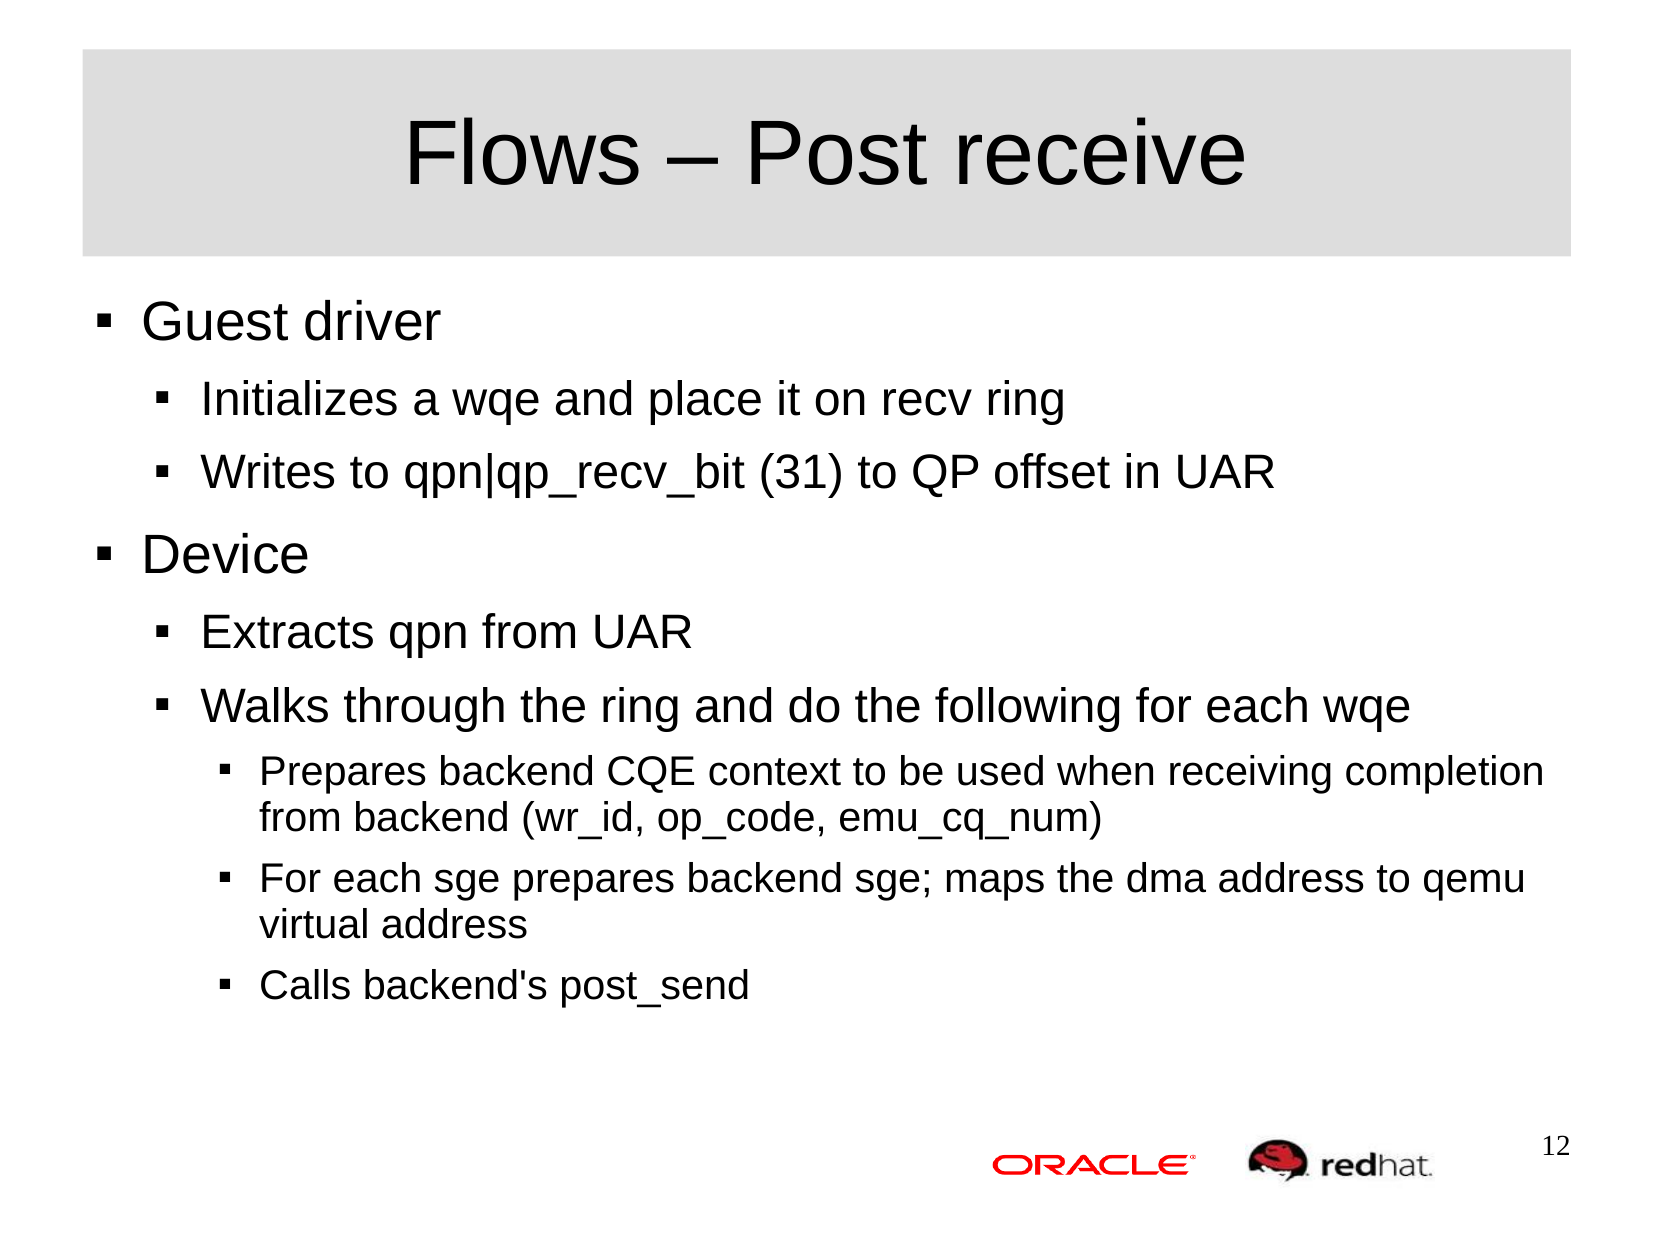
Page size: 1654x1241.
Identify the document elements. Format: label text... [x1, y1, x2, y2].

picture [975, 1117, 1213, 1212]
list Guest driver Initializes a wqe and place it on recv ring Writes to qpn|qp_recv_bit (31) to QP offset in UAR Device Extracts qpn from UAR Walks through the ring and do the following for each wqe Prepares backend CQE context to be used when receiving completion from backend (wr_id, op_code, emu_cq_num) For each sge prepares backend sge; maps the dma address to qemu virtual address Calls backend's post_send [82, 290, 1571, 1010]
title Flows – Post receive [82, 49, 1571, 257]
picture [1245, 1090, 1435, 1241]
